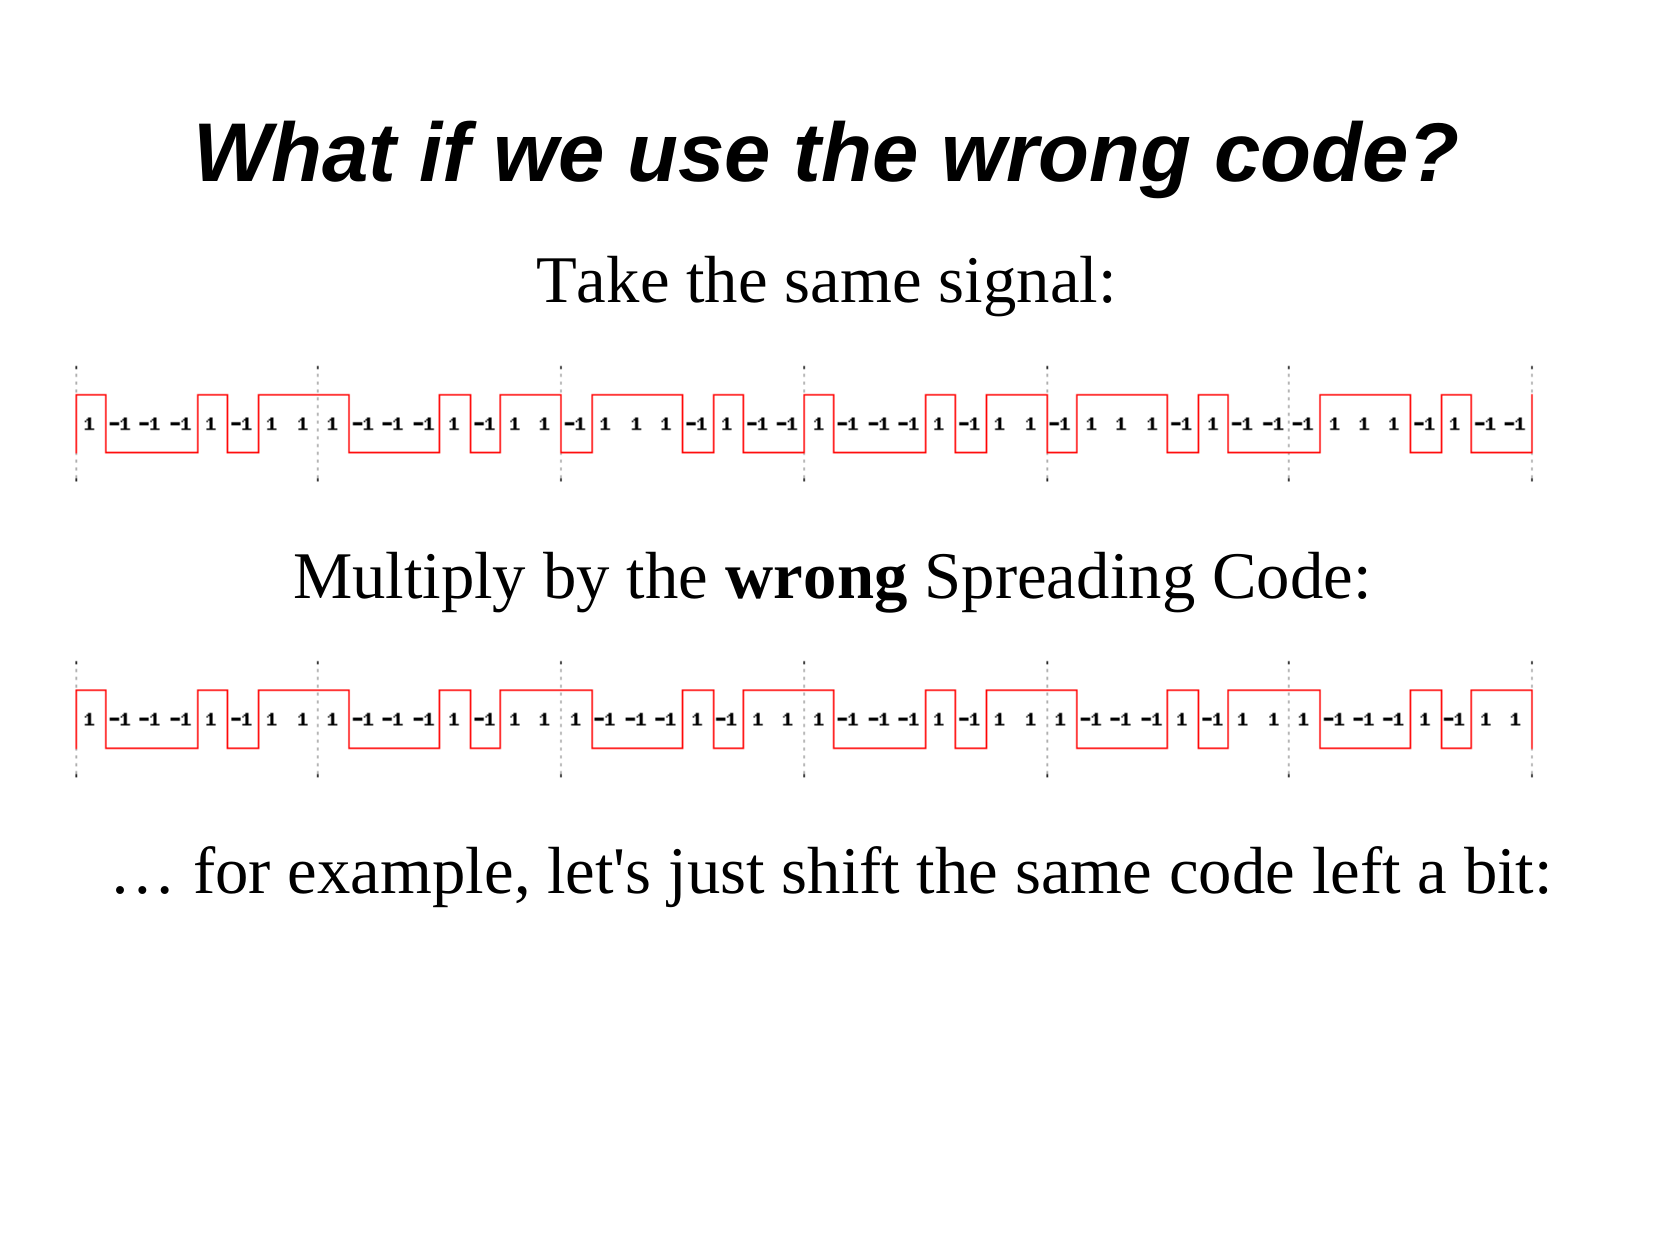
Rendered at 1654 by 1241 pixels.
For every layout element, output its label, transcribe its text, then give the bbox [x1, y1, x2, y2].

picture [29, 641, 1625, 798]
text_box Take the same signal: [82, 236, 1572, 325]
picture [29, 346, 1625, 502]
title What if we use the wrong code? [82, 49, 1571, 236]
text_box Multiply by the wrong Spreading Code: [88, 531, 1577, 621]
text_box … for example, let's just shift the same code left a bit: [88, 826, 1577, 916]
